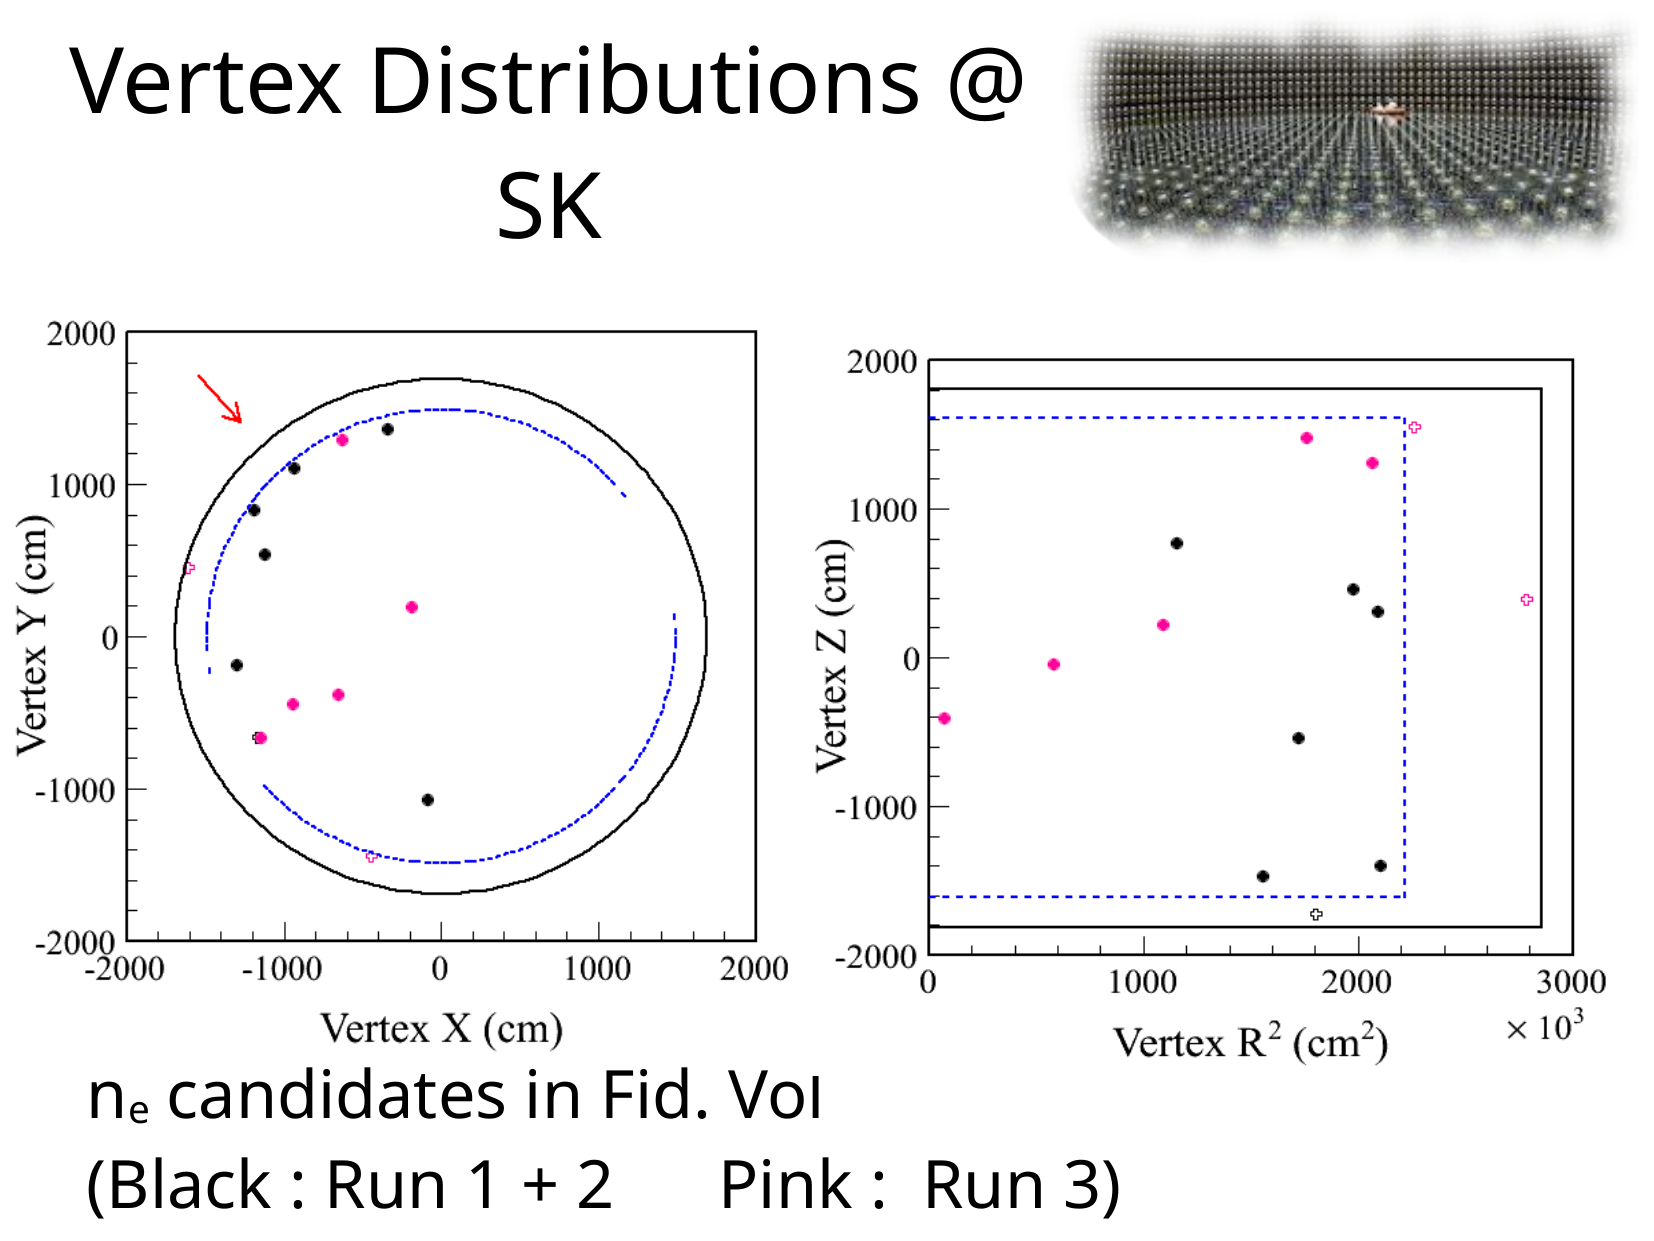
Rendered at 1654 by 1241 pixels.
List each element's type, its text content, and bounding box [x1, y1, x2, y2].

picture [0, 294, 796, 1065]
text_box ne candidates in Fid. Vol (Black : Run 1 + 2 Pink : Run 3) [71, 1039, 1074, 1232]
title Vertex Distributions @ SK [23, 23, 1075, 257]
picture [1062, 11, 1638, 262]
picture [799, 323, 1614, 1076]
